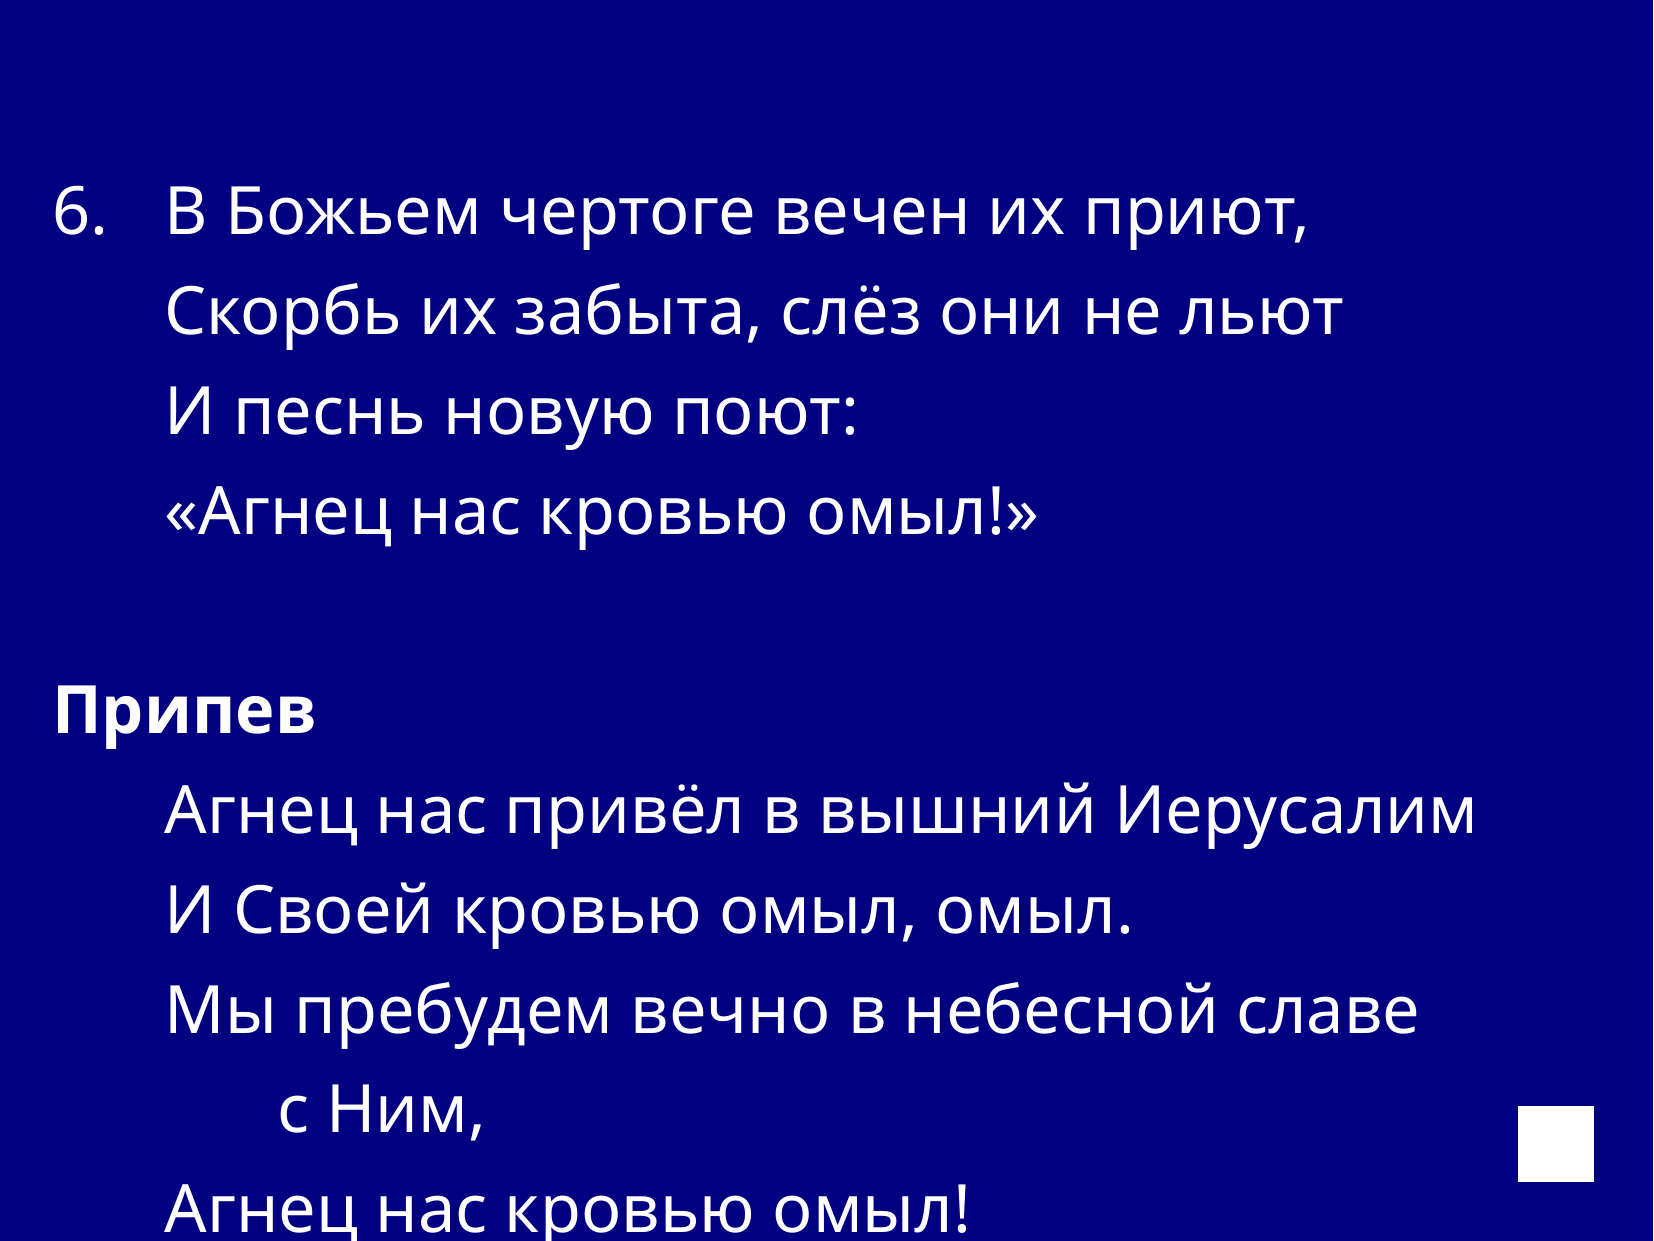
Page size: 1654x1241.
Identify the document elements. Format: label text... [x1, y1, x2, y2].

text_box 6. В Божьем чертоге вечен их приют, Скорбь их забыта, слёз они не льют И песнь новую поют: «Агнец нас кровью омыл!» Припев Агнец нас привёл в вышний Иерусалим И Своей кровью омыл, омыл. Мы пребудем вечно в небесной славе с Ним, Агнец нас кровью омыл! [37, 56, 1653, 1163]
text_box [1518, 1163, 1594, 1182]
